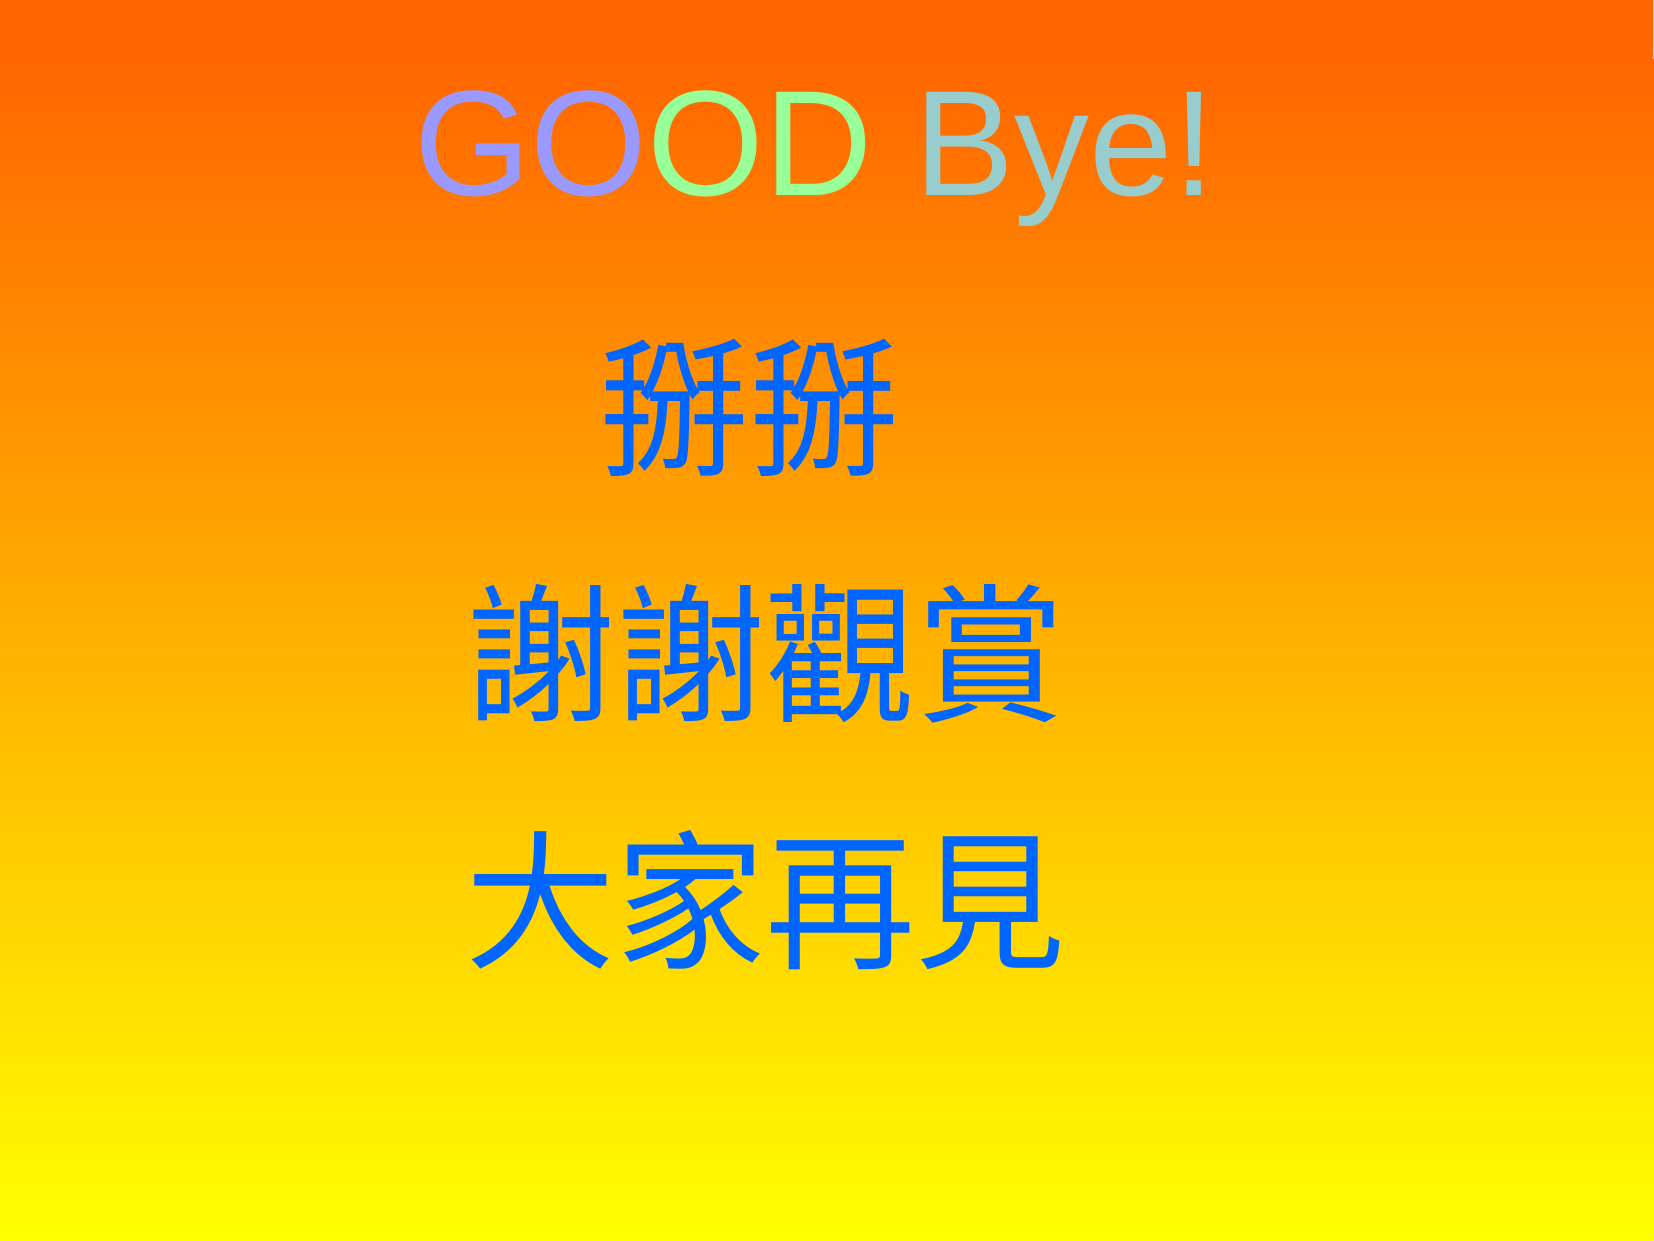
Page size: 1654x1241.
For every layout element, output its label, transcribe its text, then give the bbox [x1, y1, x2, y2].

list 掰掰 謝謝觀賞 大家再見 [82, 290, 1571, 1010]
title GOOD Bye! [70, 40, 1559, 248]
